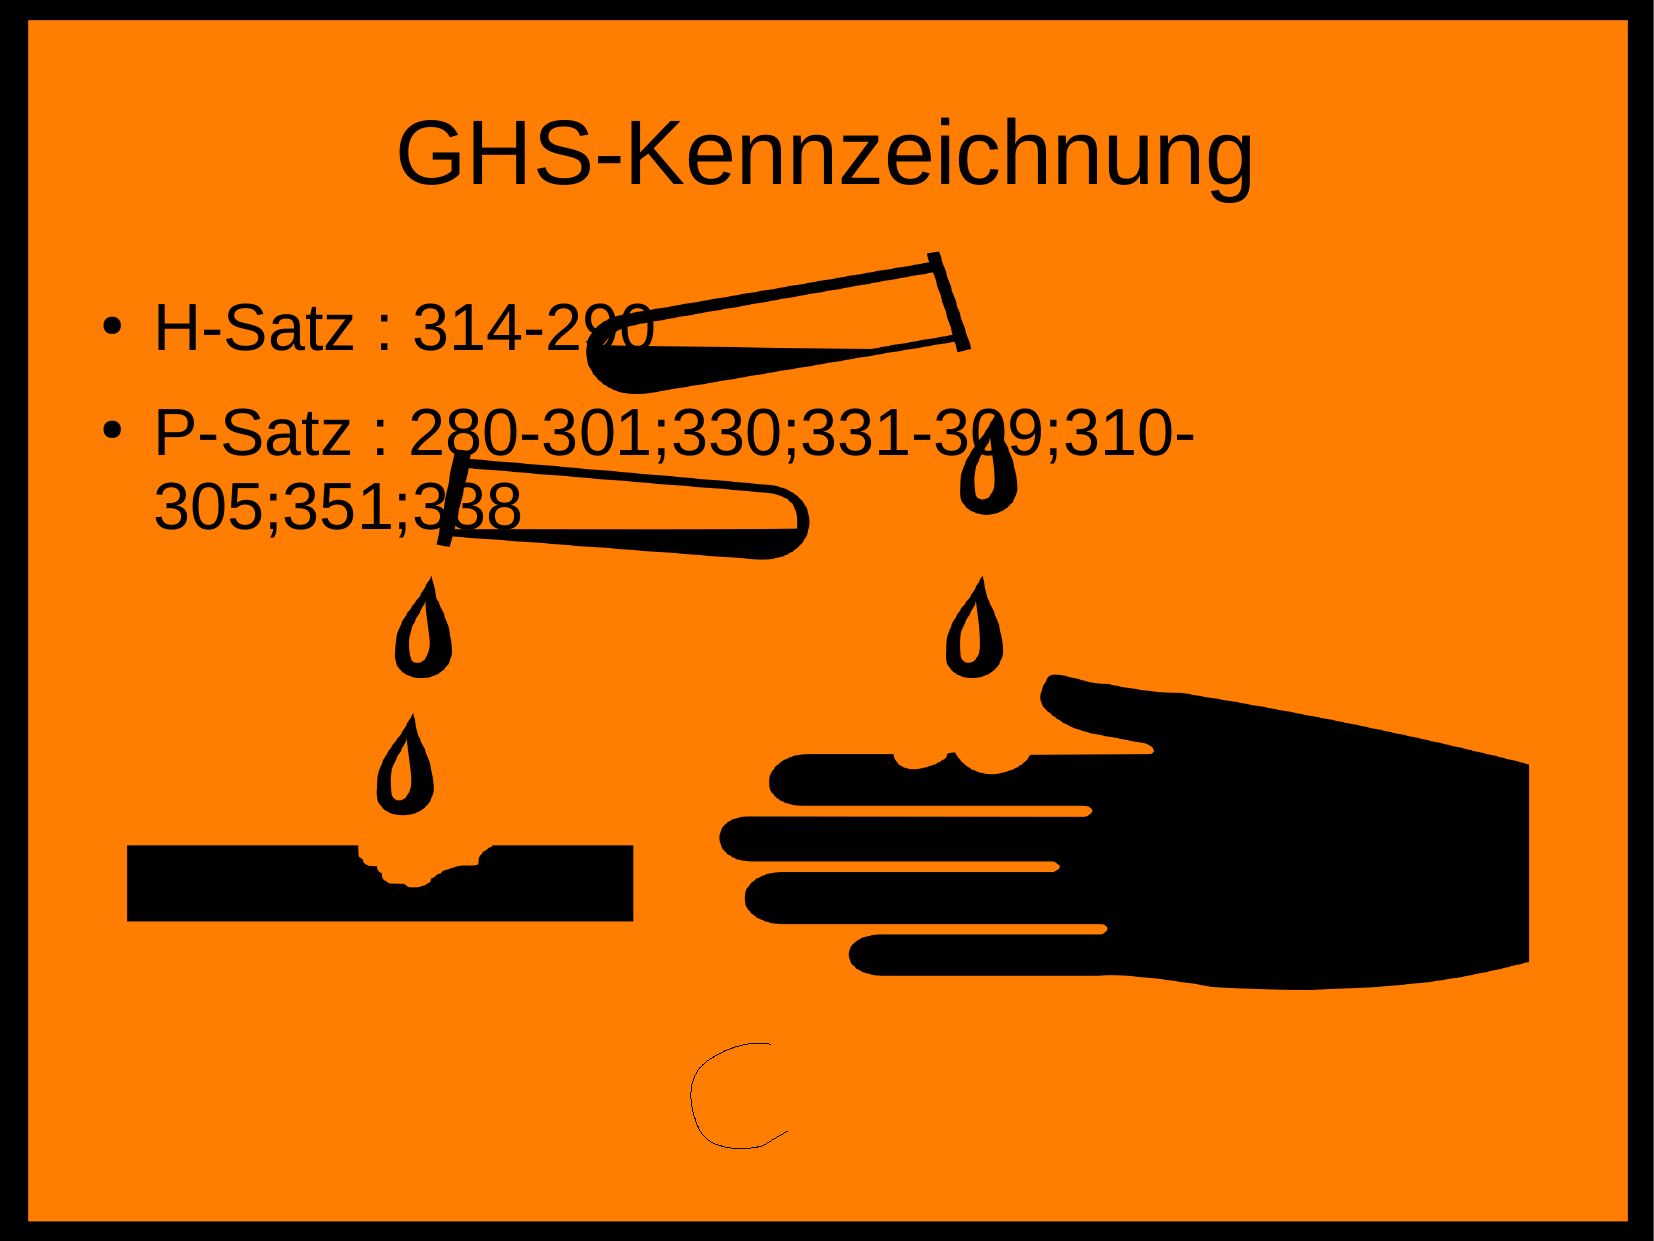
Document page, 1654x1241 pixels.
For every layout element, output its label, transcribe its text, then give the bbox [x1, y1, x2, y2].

list H-Satz : 314-290 P-Satz : 280-301;330;331-309;310-305;351;338 [82, 290, 1538, 1010]
picture [0, 0, 1654, 1241]
title GHS-Kennzeichnung [82, 49, 1571, 257]
